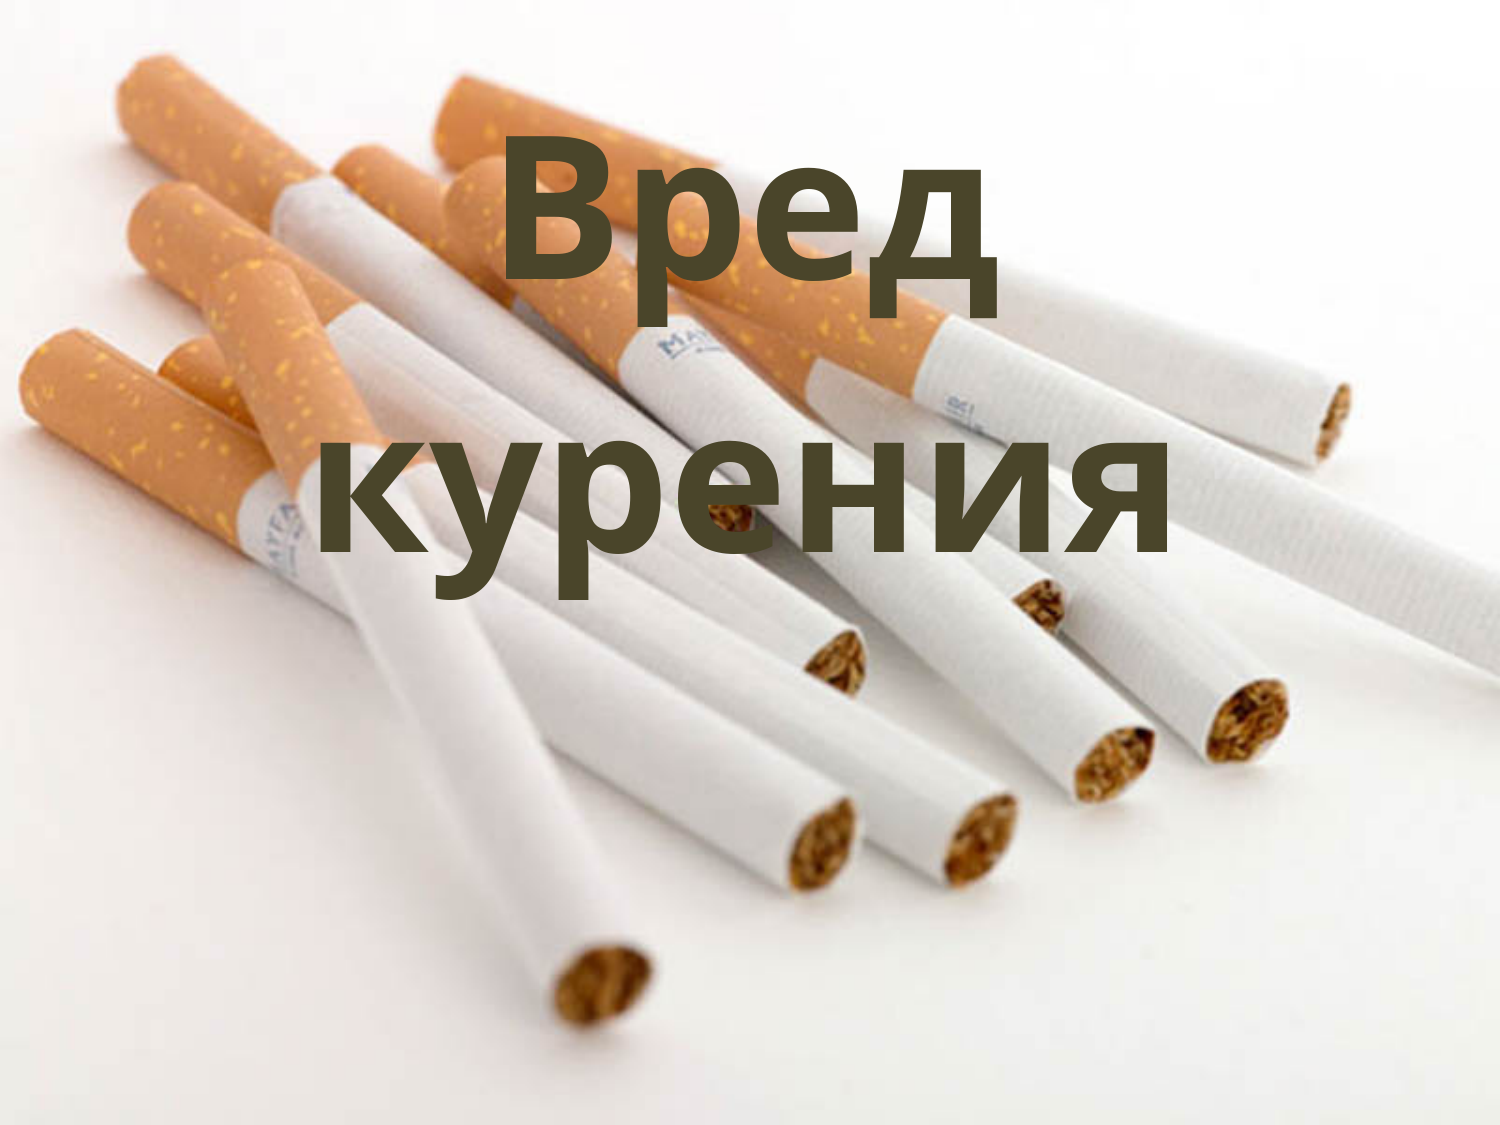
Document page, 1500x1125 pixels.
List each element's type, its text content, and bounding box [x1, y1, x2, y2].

text_box Вред курения [81, 58, 1407, 619]
picture [0, 0, 1500, 1125]
